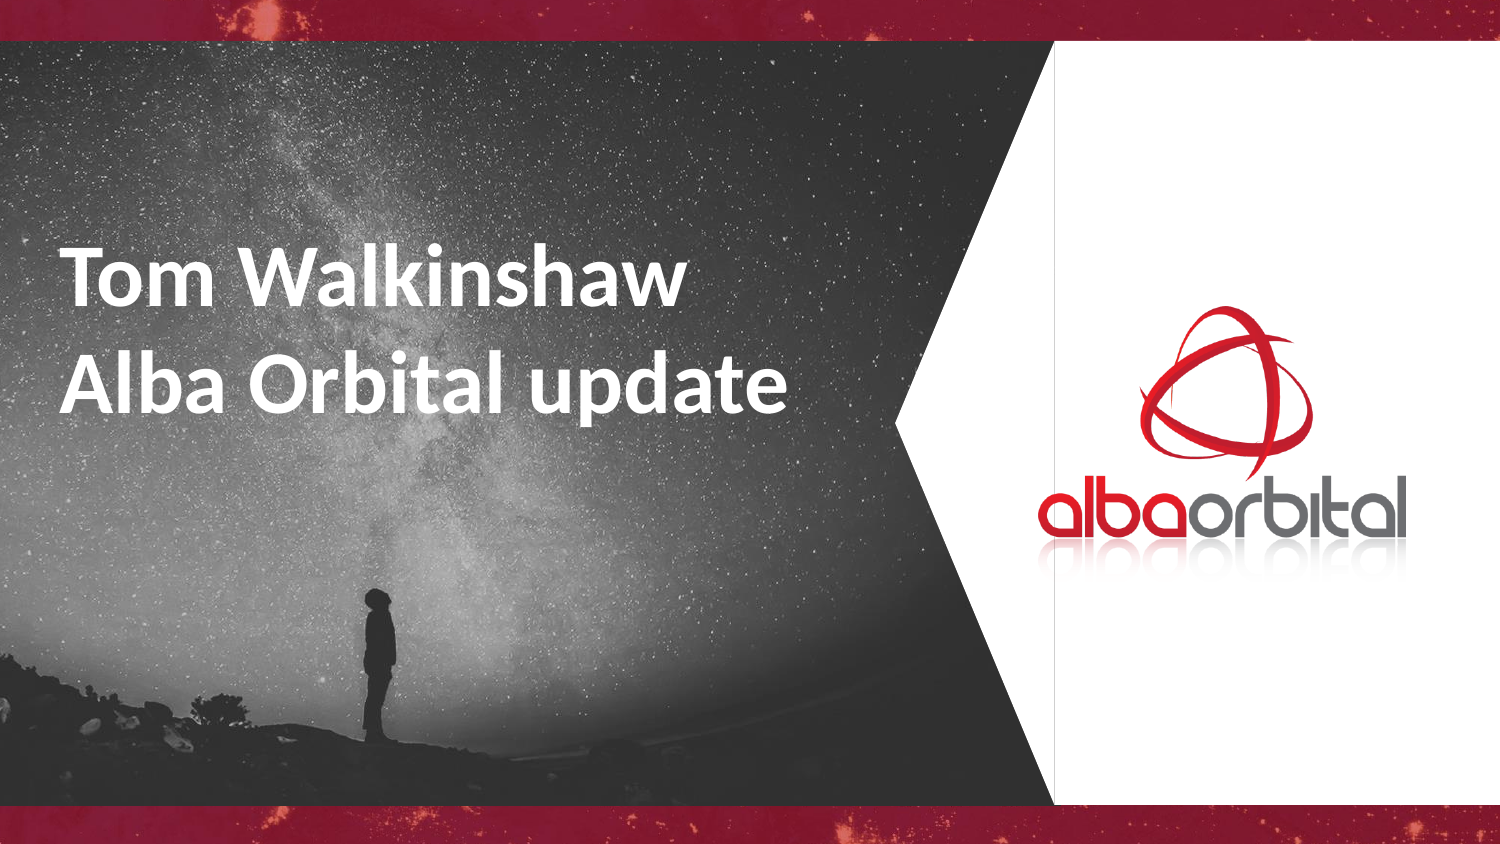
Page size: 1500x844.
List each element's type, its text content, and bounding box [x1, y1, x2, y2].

picture [1038, 306, 1406, 600]
picture [0, 7, 1500, 806]
title Tom Walkinshaw Alba Orbital update [44, 209, 845, 588]
